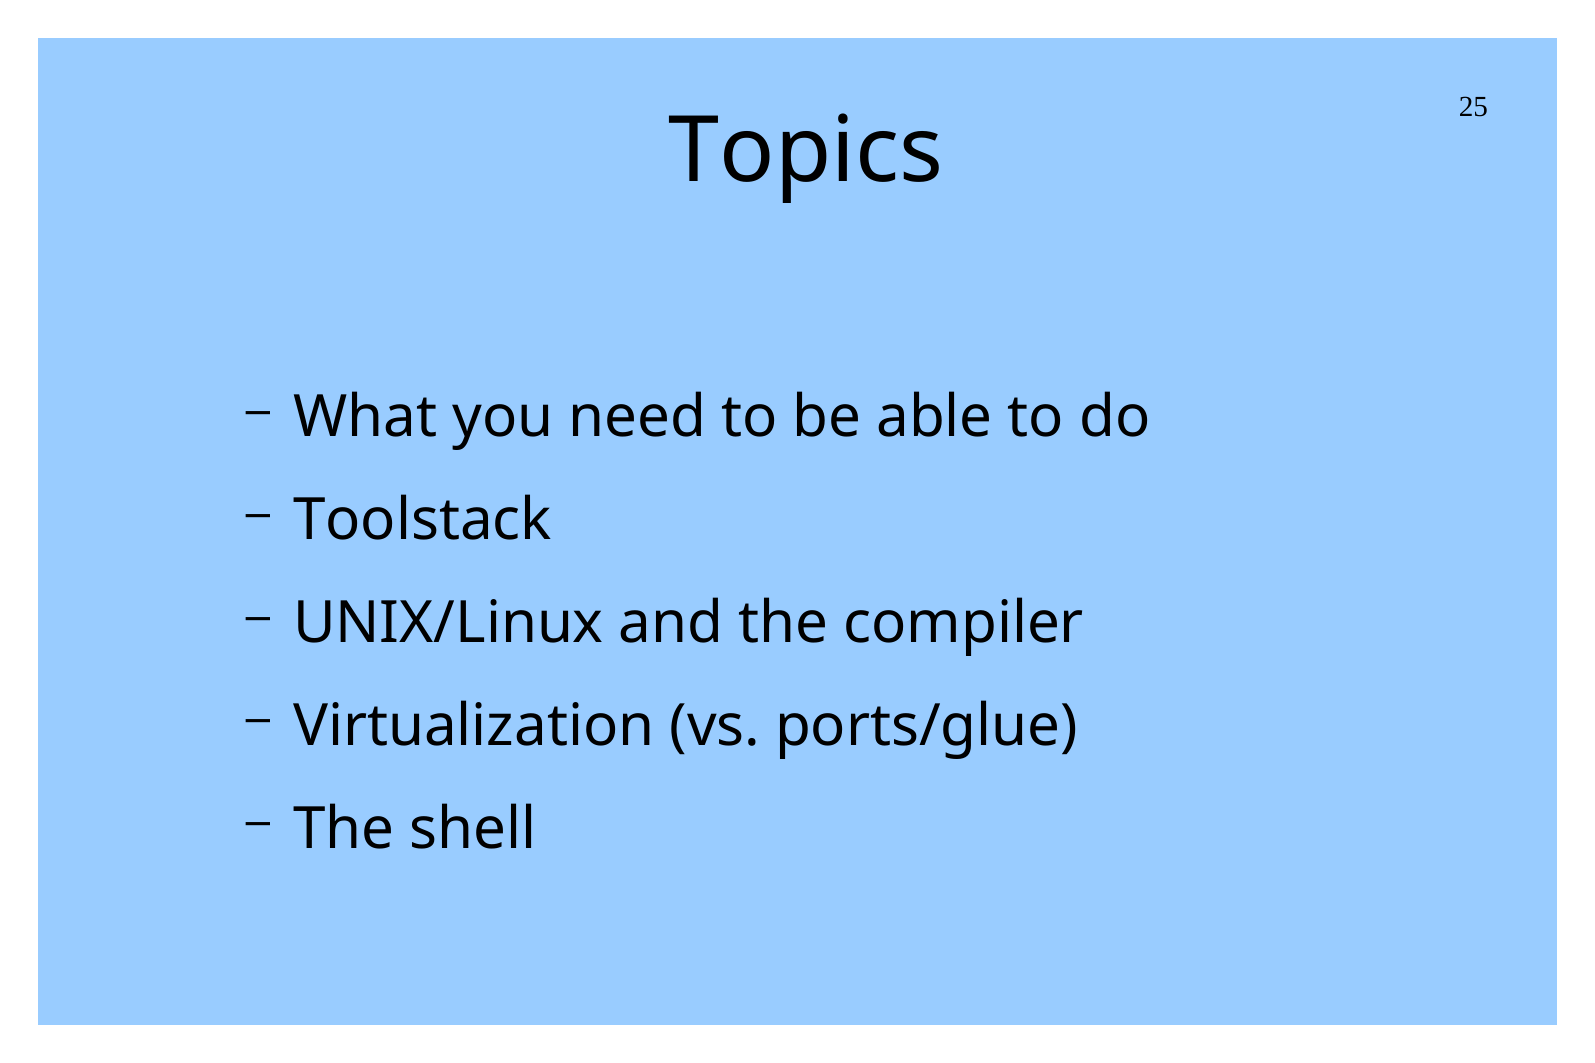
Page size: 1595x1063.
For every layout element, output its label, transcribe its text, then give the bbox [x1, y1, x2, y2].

title Topics [157, 63, 1455, 229]
list What you need to be able to do Toolstack UNIX/Linux and the compiler Virtualization (vs. ports/glue) The shell [151, 253, 1449, 1029]
